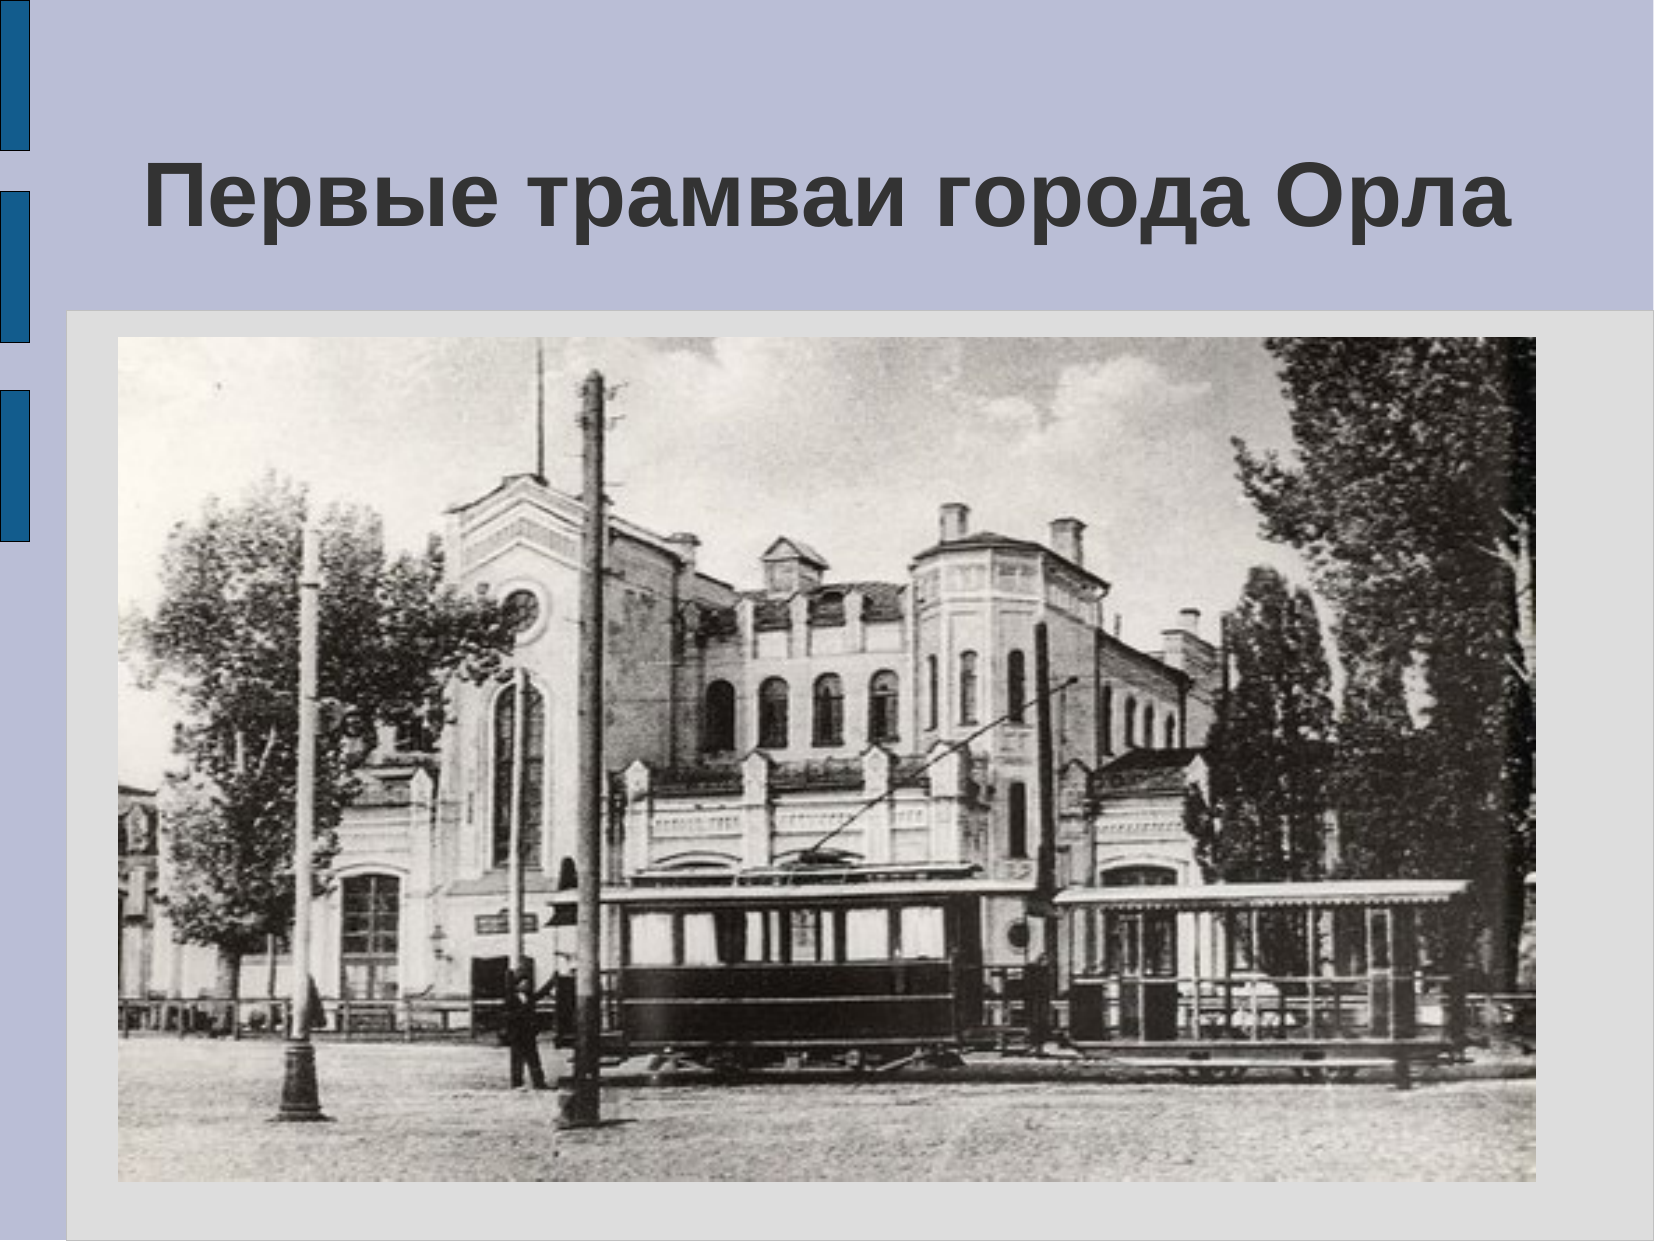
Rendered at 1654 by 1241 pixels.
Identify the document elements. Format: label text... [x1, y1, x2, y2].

picture [118, 337, 1536, 1182]
title Первые трамваи города Орла [121, 91, 1534, 299]
